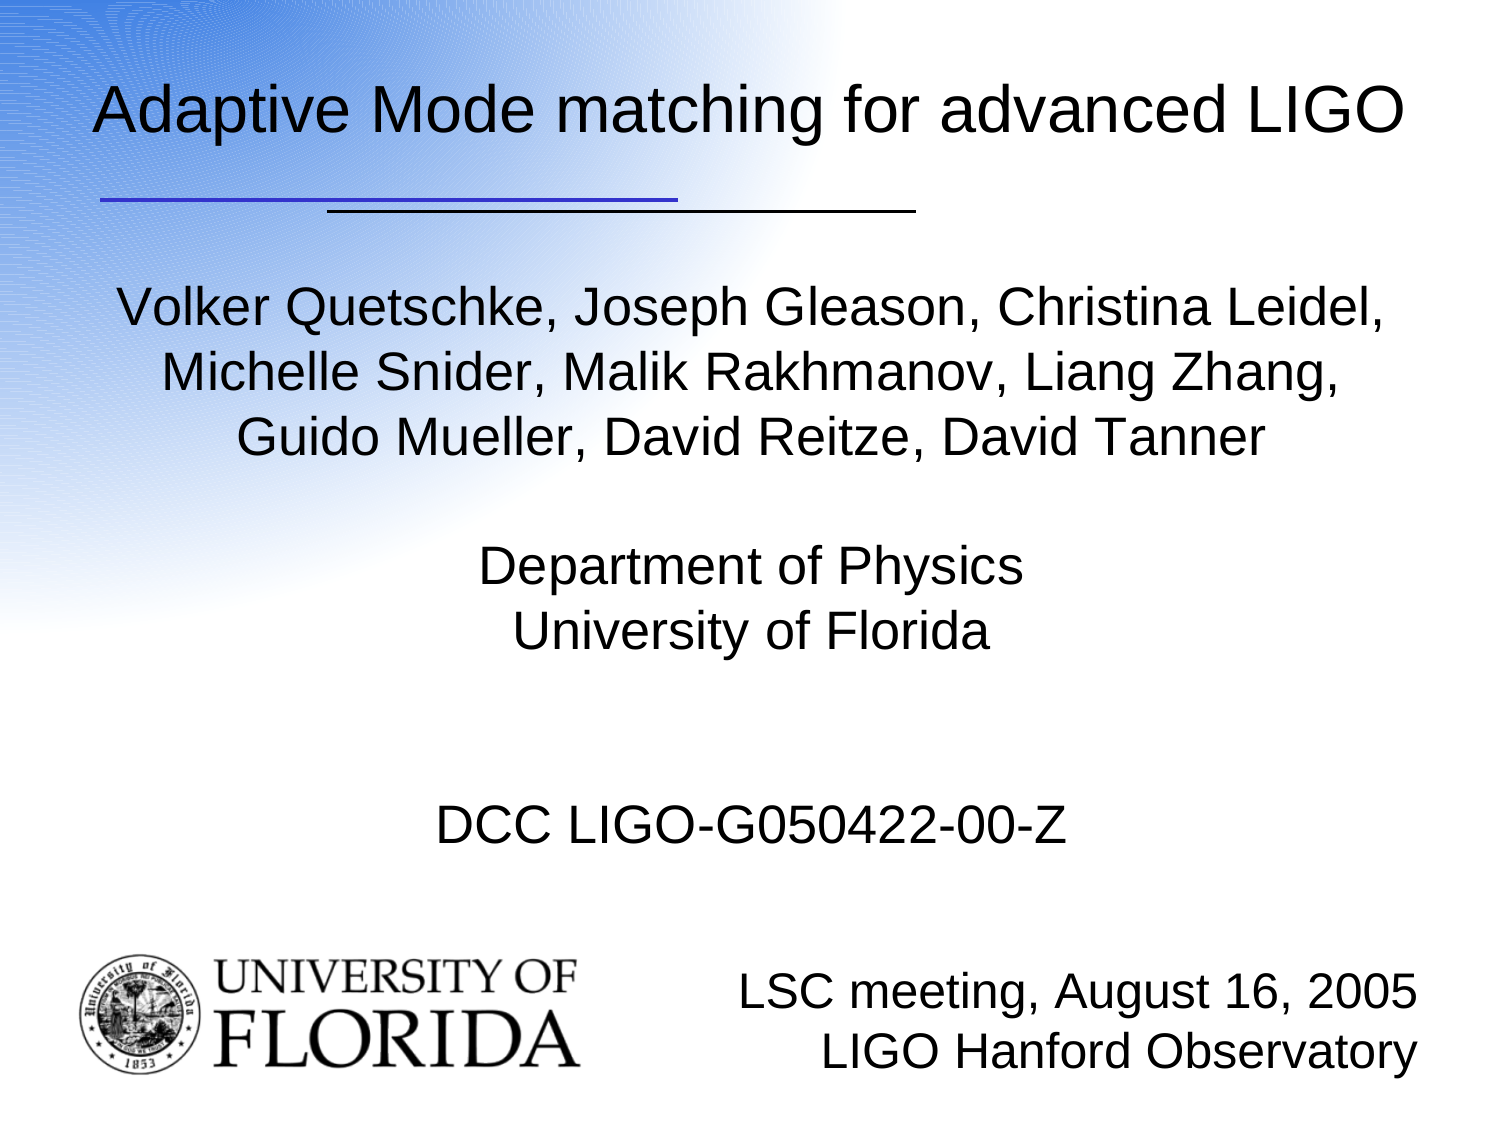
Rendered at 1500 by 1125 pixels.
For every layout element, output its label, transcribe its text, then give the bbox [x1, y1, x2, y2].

subtitle Volker Quetschke, Joseph Gleason, Christina Leidel, Michelle Snider, Malik Rakhmanov, Liang Zhang, Guido Mueller, David Reitze, David Tanner Department of Physics University of Florida DCC LIGO-G050422-00-Z LSC meeting, August 16, 2005 LIGO Hanford Observatory [70, 264, 1434, 1083]
picture [78, 951, 591, 1084]
title Adaptive Mode matching for advanced LIGO [0, 21, 1500, 192]
